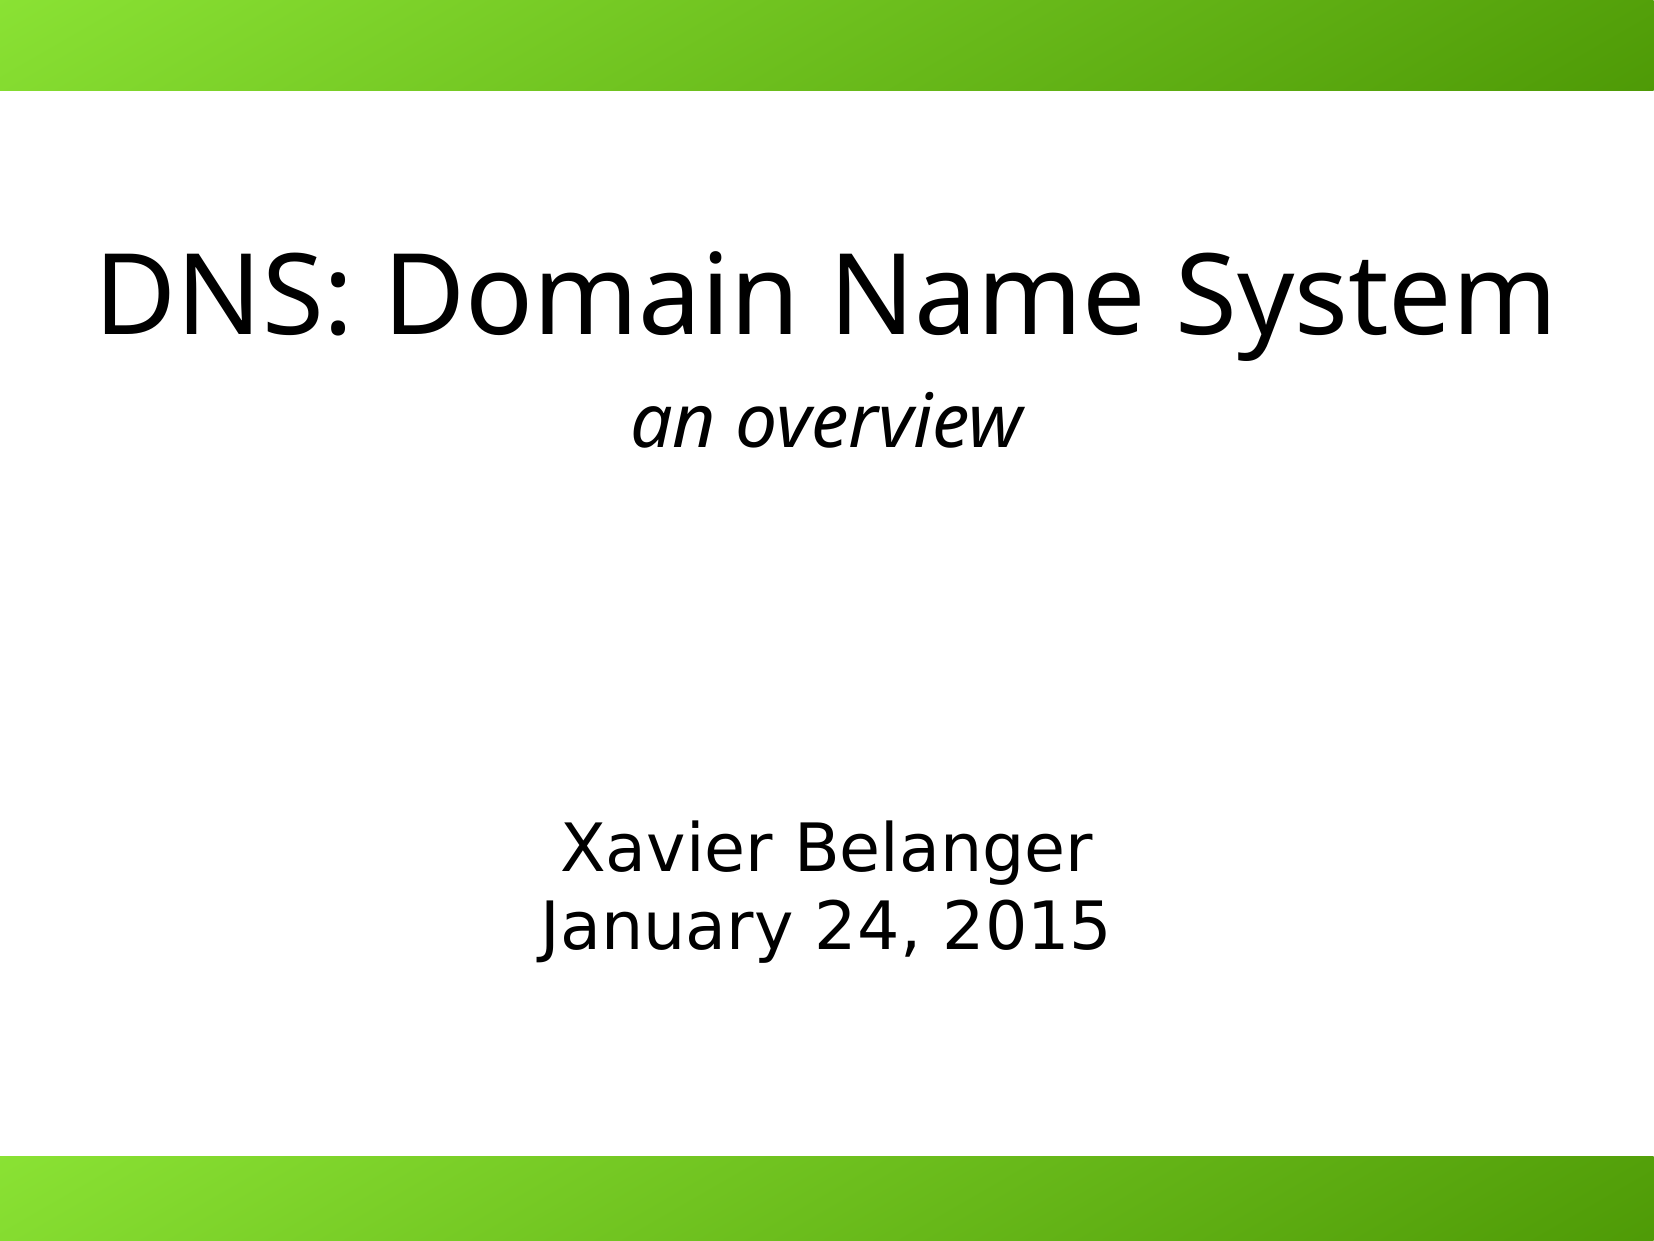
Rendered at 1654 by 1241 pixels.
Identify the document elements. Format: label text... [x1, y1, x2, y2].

title DNS: Domain Name System an overview [82, 224, 1571, 460]
subtitle Xavier Belanger January 24, 2015 [82, 765, 1571, 1010]
